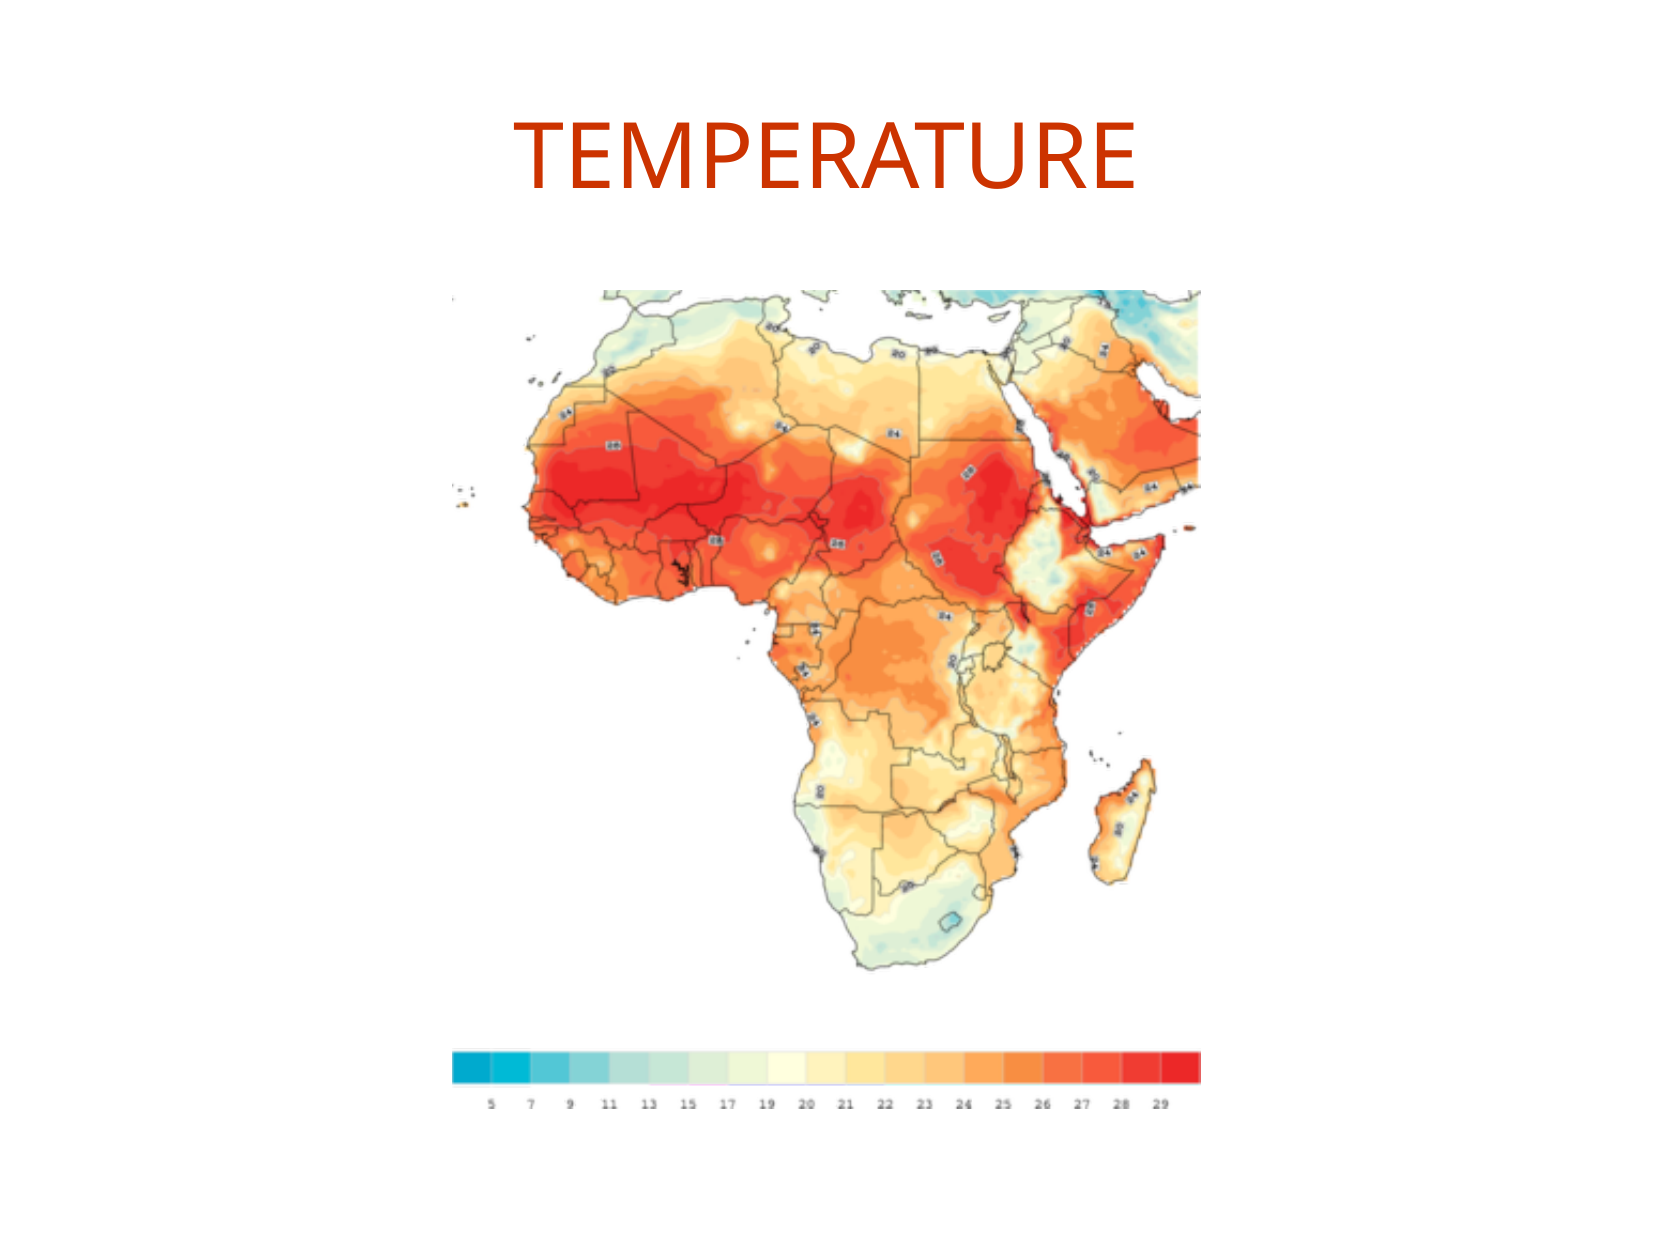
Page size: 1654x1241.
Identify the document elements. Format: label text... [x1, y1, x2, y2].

picture [452, 290, 1201, 1109]
title TEMPERATURE [82, 49, 1571, 257]
